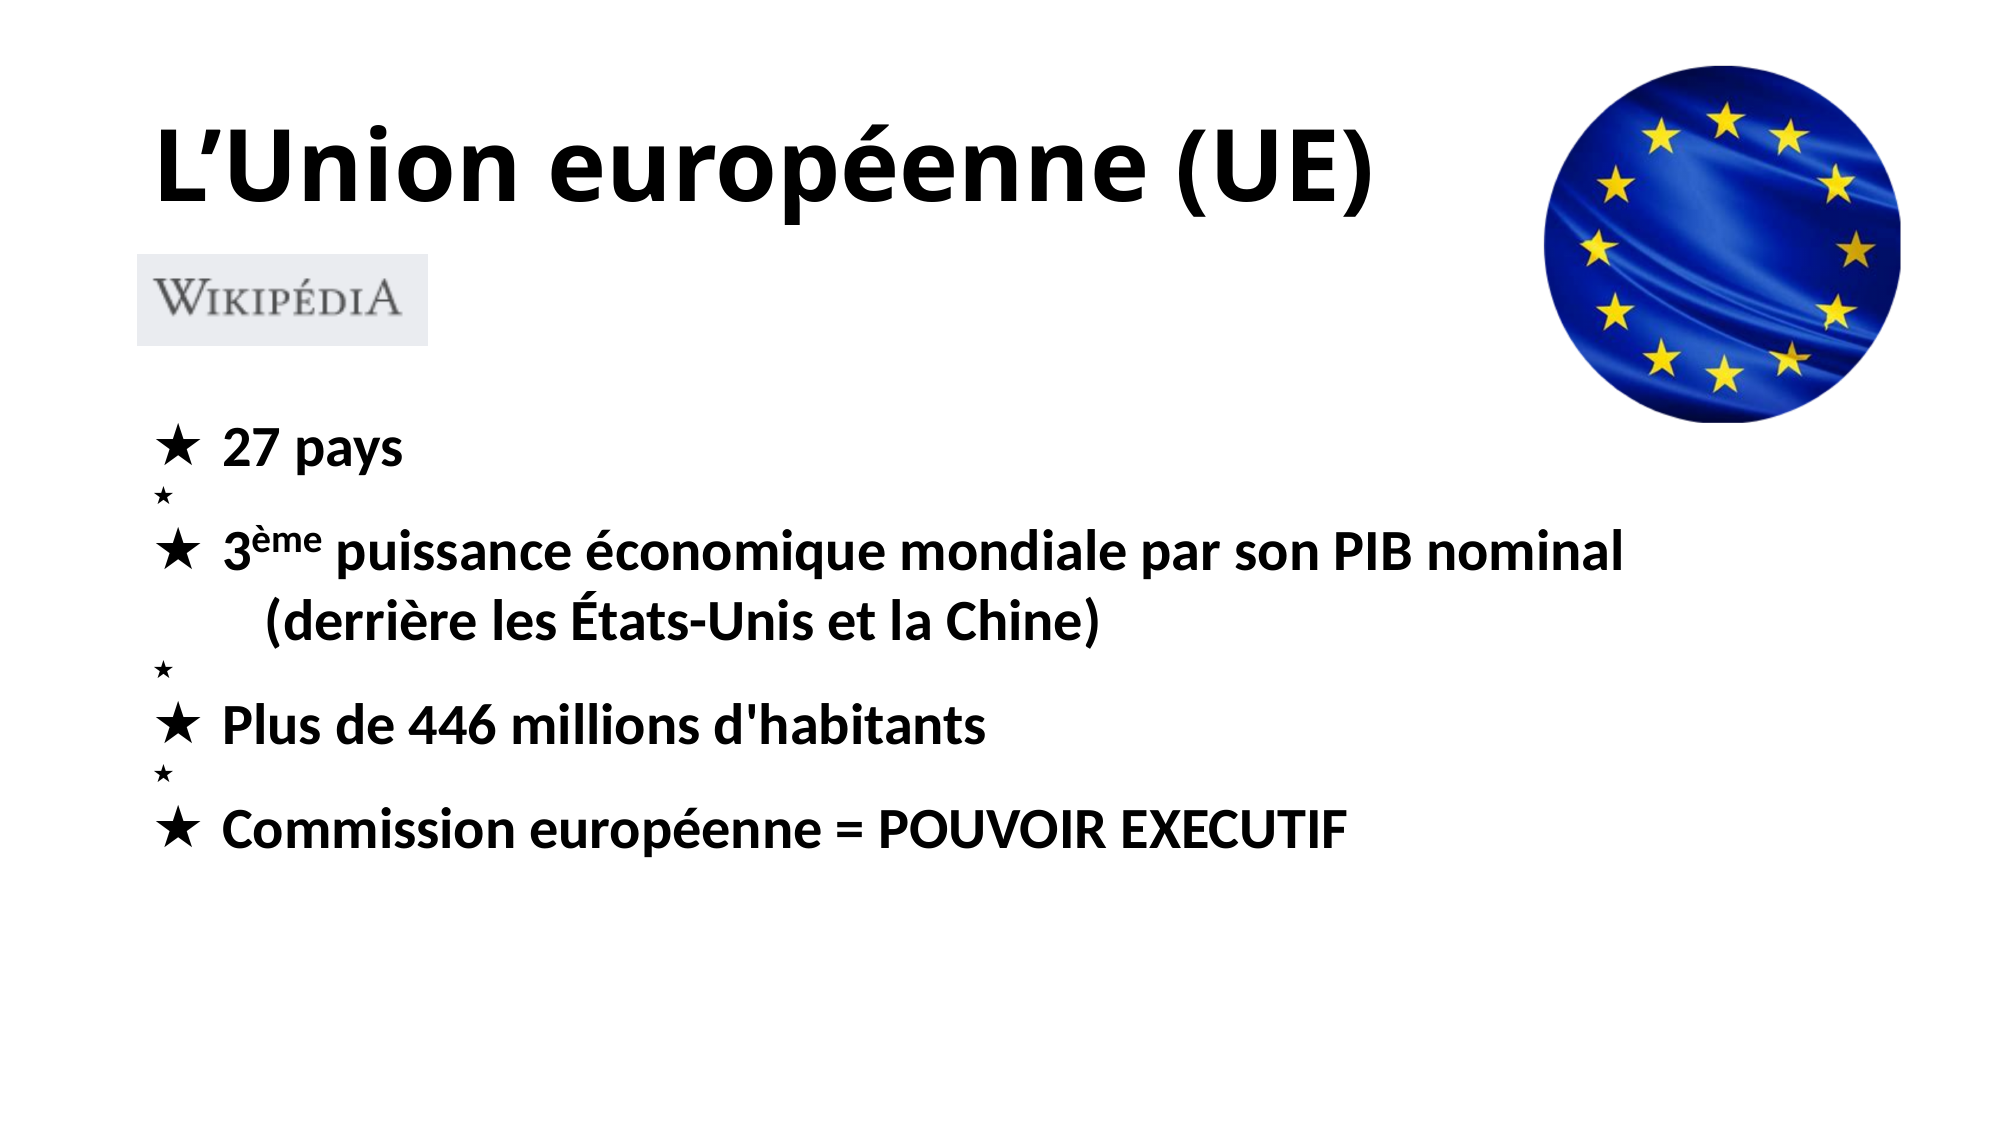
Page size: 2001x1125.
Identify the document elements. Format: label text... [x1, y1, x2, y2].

text_box 27 pays 3ème puissance économique mondiale par son PIB nominal (derrière les États-Unis et la Chine) Plus de 446 millions d'habitants Commission européenne = POUVOIR EXECUTIF [137, 400, 2000, 860]
title L’Union européenne (UE) [137, 59, 1442, 278]
picture [1442, 59, 2000, 439]
picture [137, 254, 428, 346]
